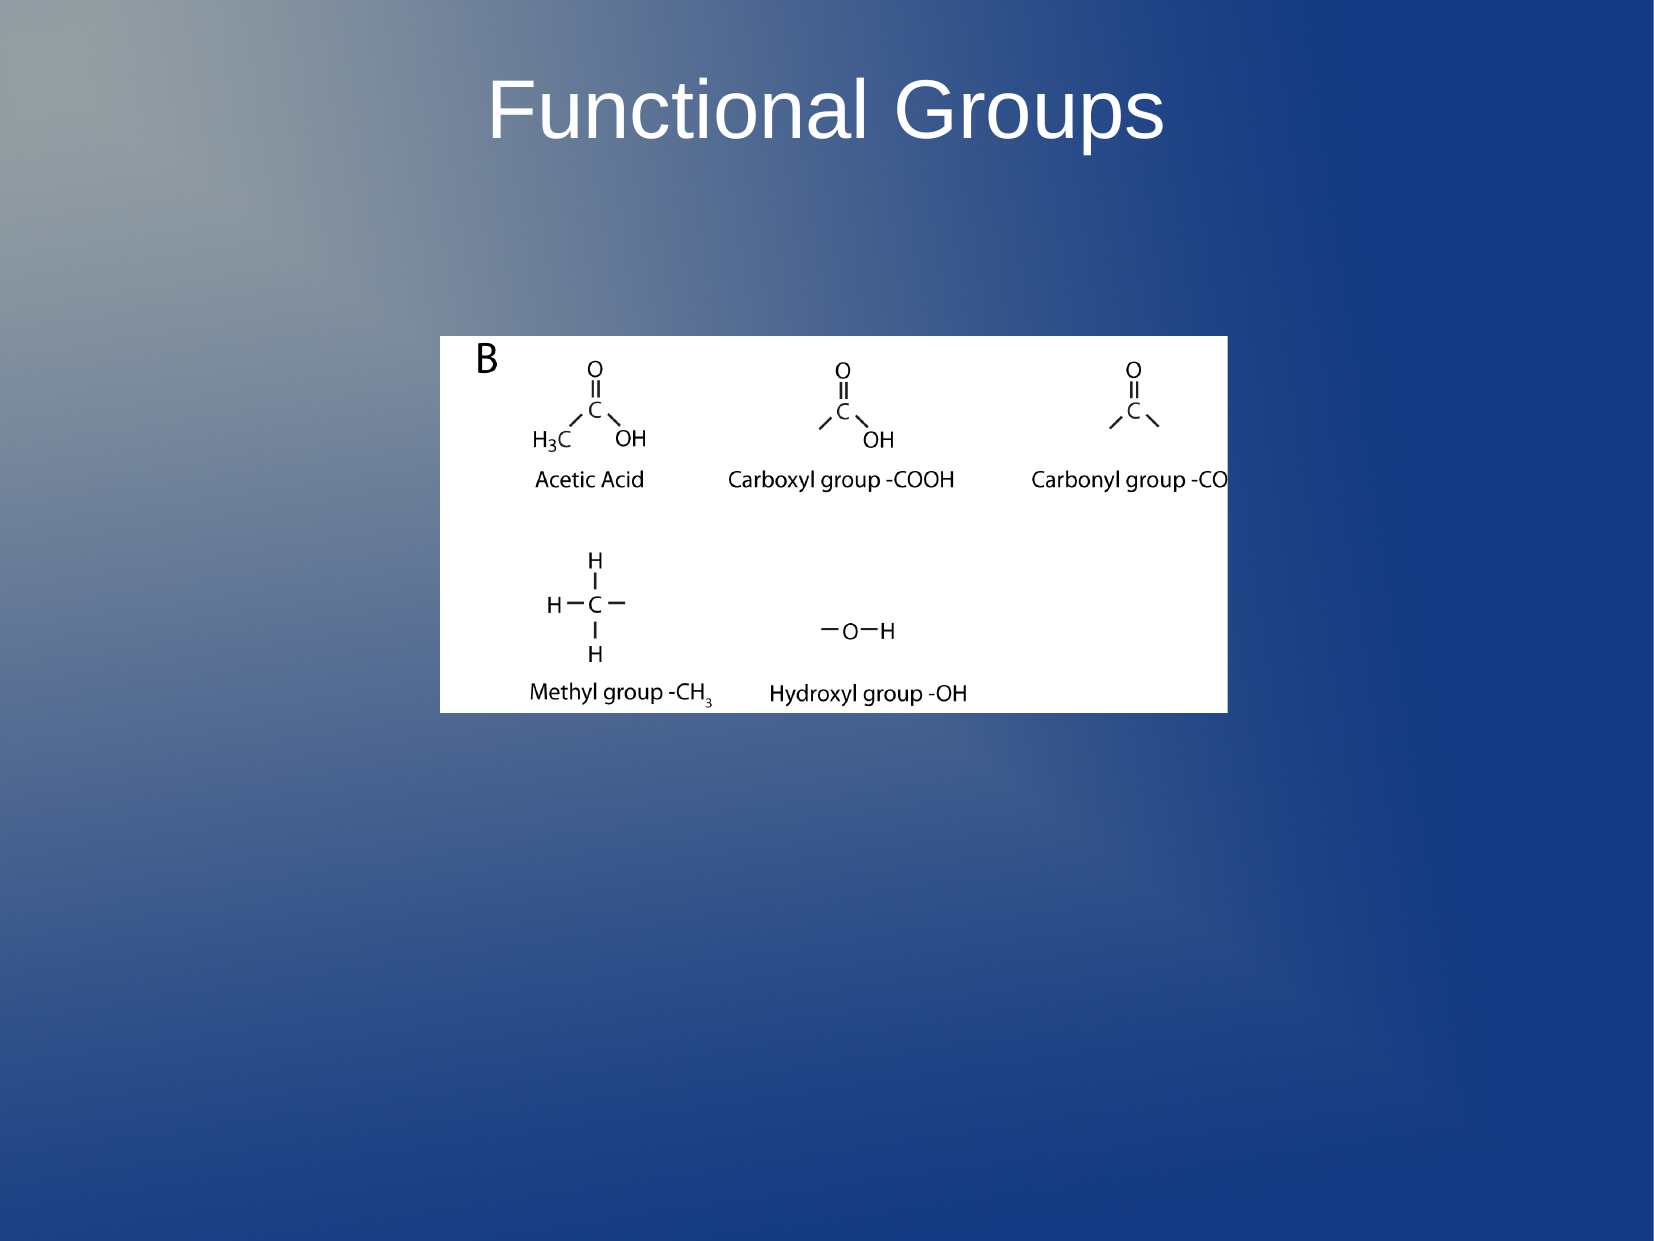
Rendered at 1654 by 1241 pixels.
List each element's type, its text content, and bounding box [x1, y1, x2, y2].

title Functional Groups [82, 39, 1571, 181]
picture [0, 0, 1654, 1241]
